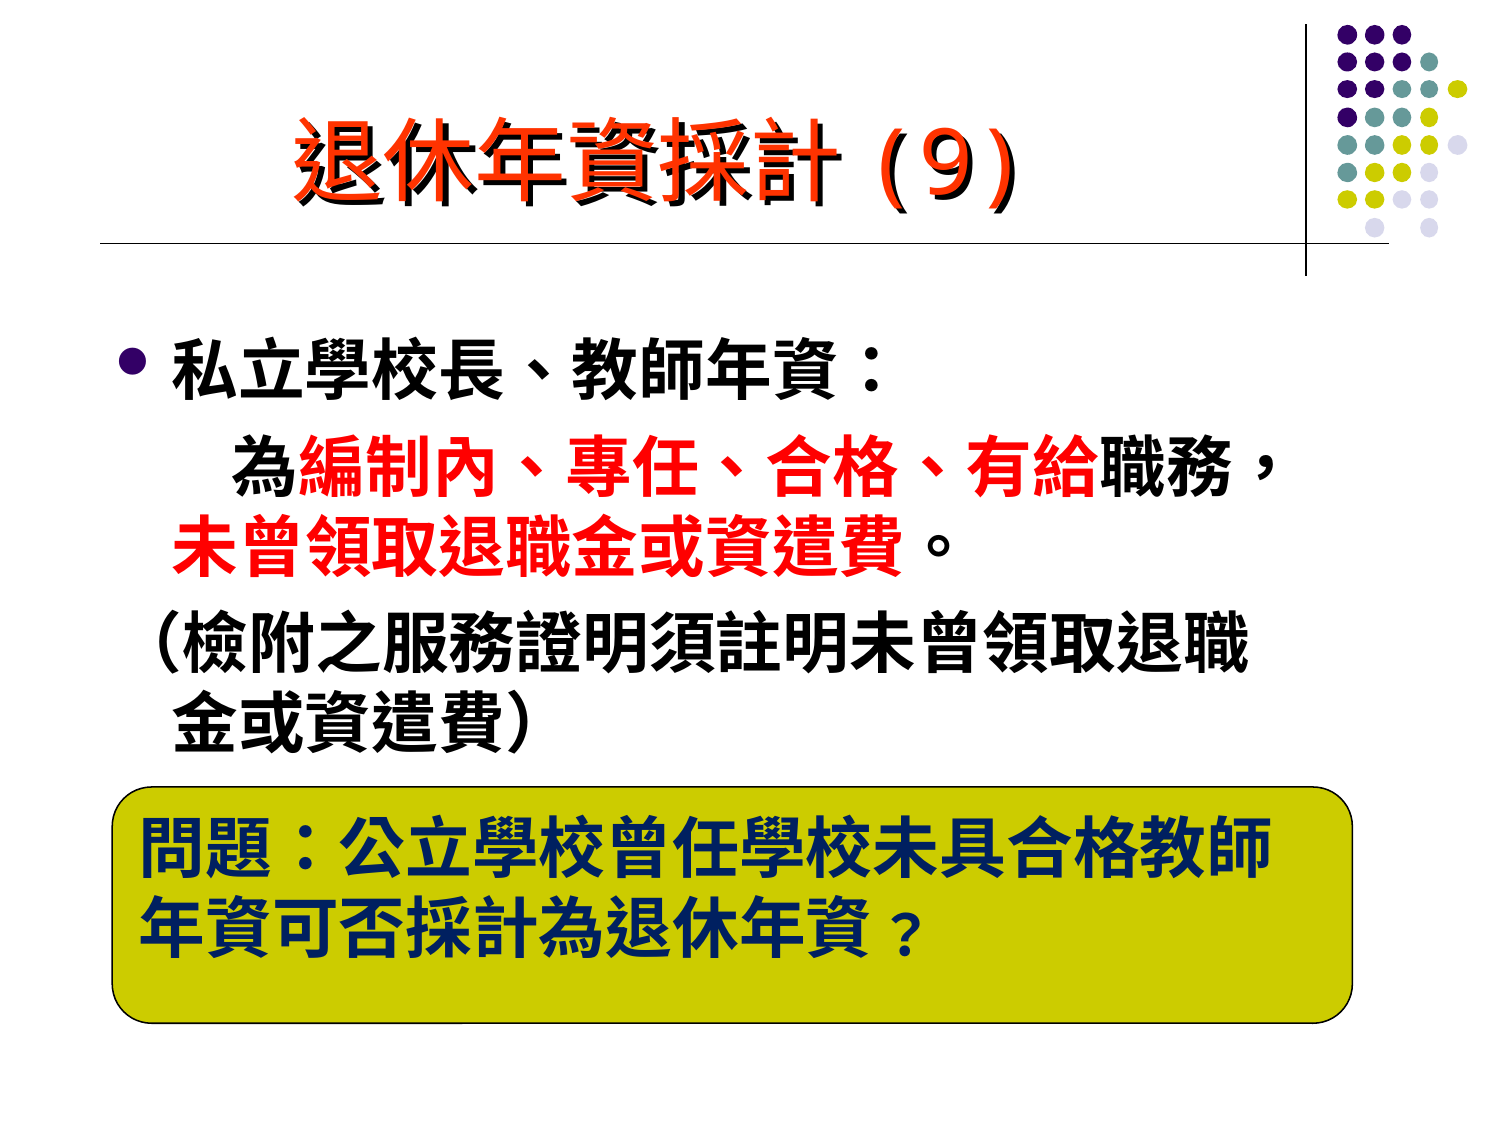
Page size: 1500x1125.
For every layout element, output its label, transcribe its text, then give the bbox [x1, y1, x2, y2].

text_box 問題：公立學校曾任學校未具合格教師 年資可否採計為退休年資﹖ [112, 786, 1353, 1024]
title 退休年資採計(9) [41, 78, 1279, 220]
list 私立學校長、教師年資： 為編制內、專任、合格、有給職務，未曾領取退職金或資遣費。 （檢附之服務證明須註明未曾領取退職金或資遣費） [100, 244, 1317, 1047]
